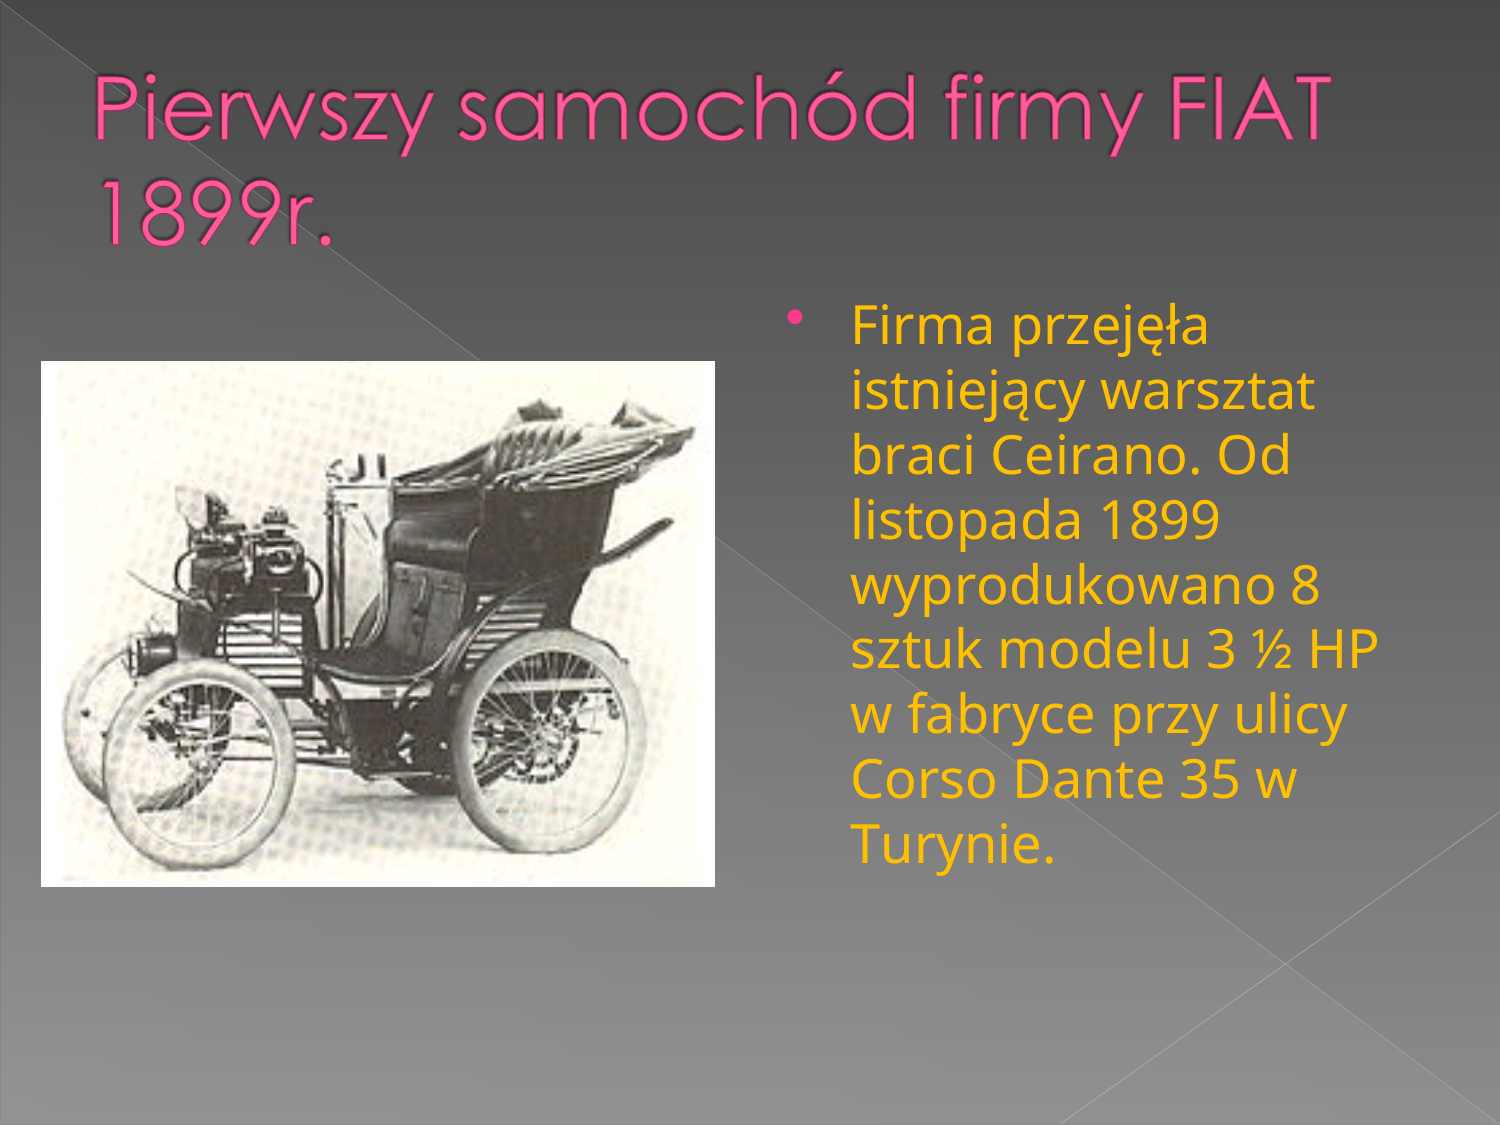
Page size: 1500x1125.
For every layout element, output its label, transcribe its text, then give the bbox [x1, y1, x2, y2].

picture [32, 20, 1427, 274]
text_box Firma przejęła istniejący warsztat braci Ceirano. Od listopada 1899 wyprodukowano 8 sztuk modelu 3 ½ HP w fabryce przy ulicy Corso Dante 35 w Turynie. [762, 282, 1426, 1026]
picture [41, 361, 715, 887]
